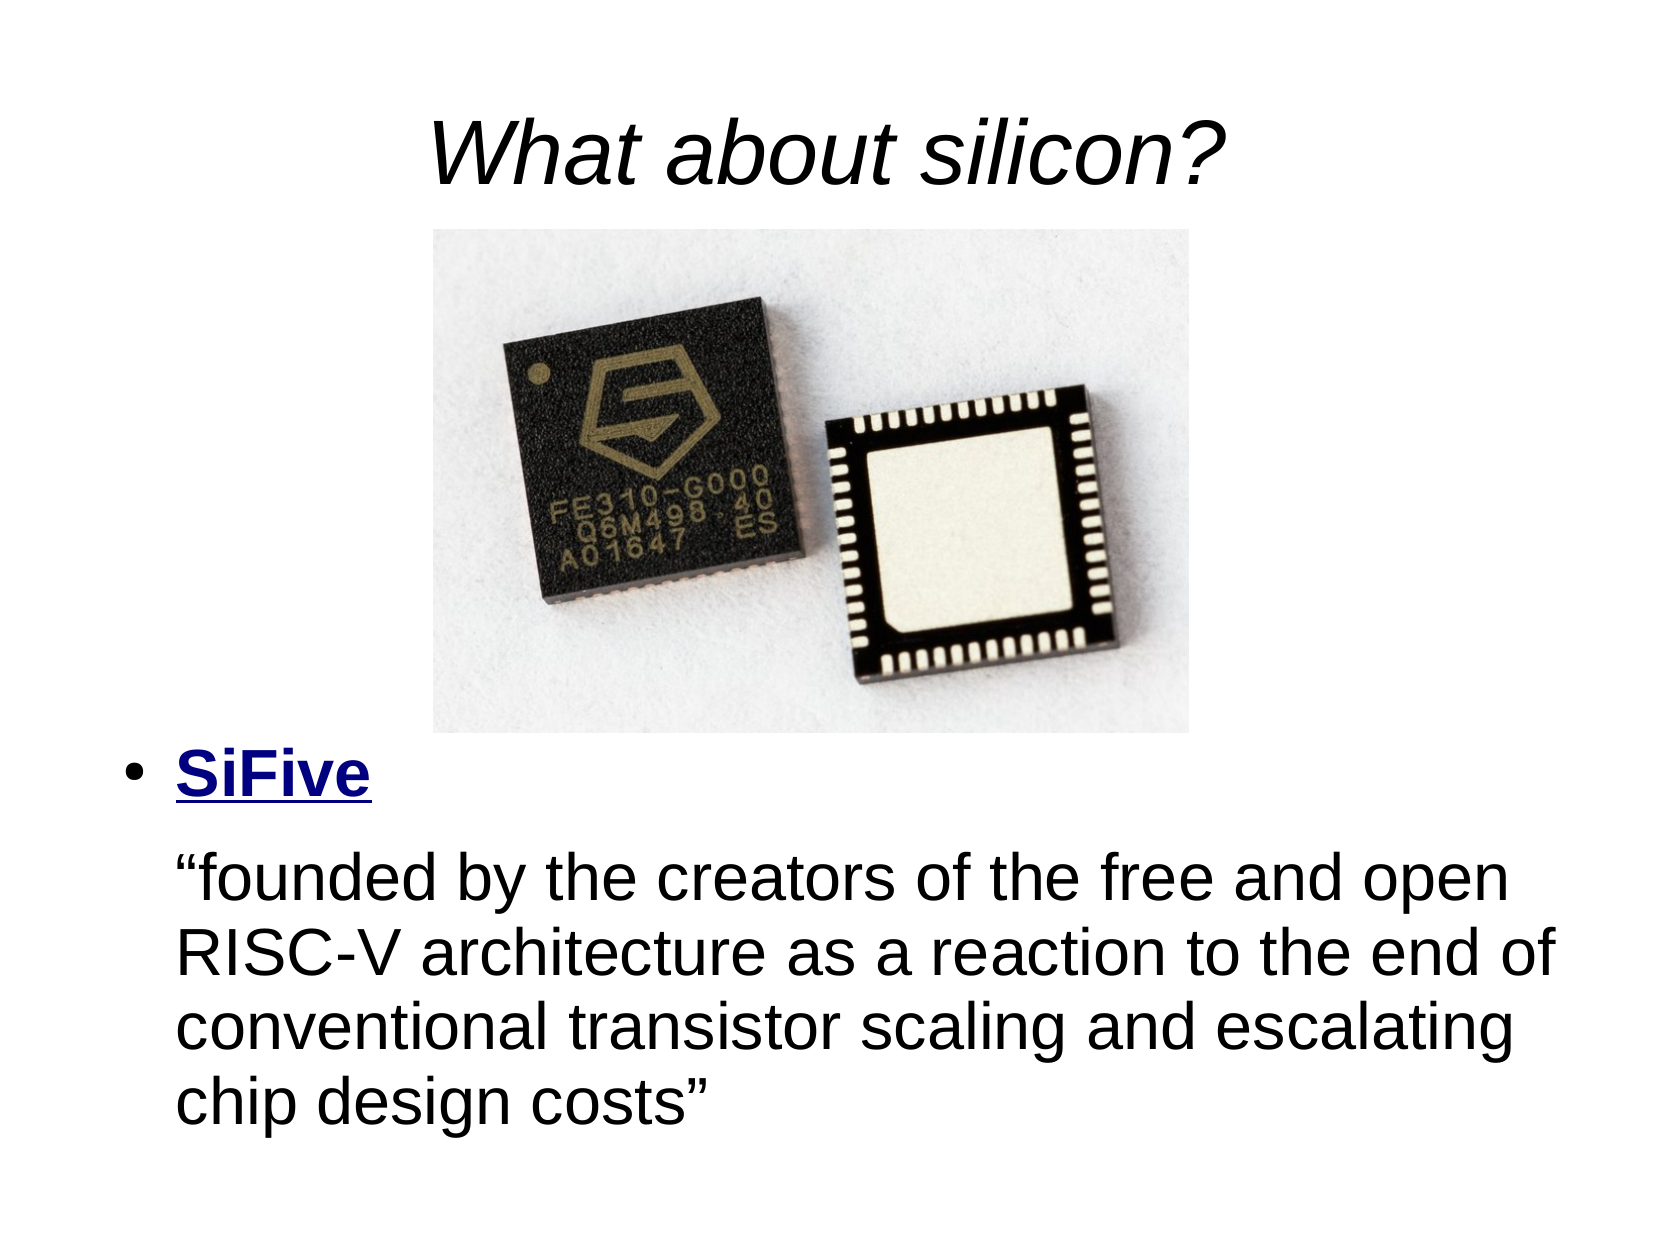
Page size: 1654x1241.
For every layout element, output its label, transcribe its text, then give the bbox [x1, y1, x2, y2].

list SiFive “founded by the creators of the free and open RISC-V architecture as a reaction to the end of conventional transistor scaling and escalating chip design costs” [102, 735, 1561, 1241]
picture [433, 229, 1189, 733]
title What about silicon? [82, 49, 1571, 257]
